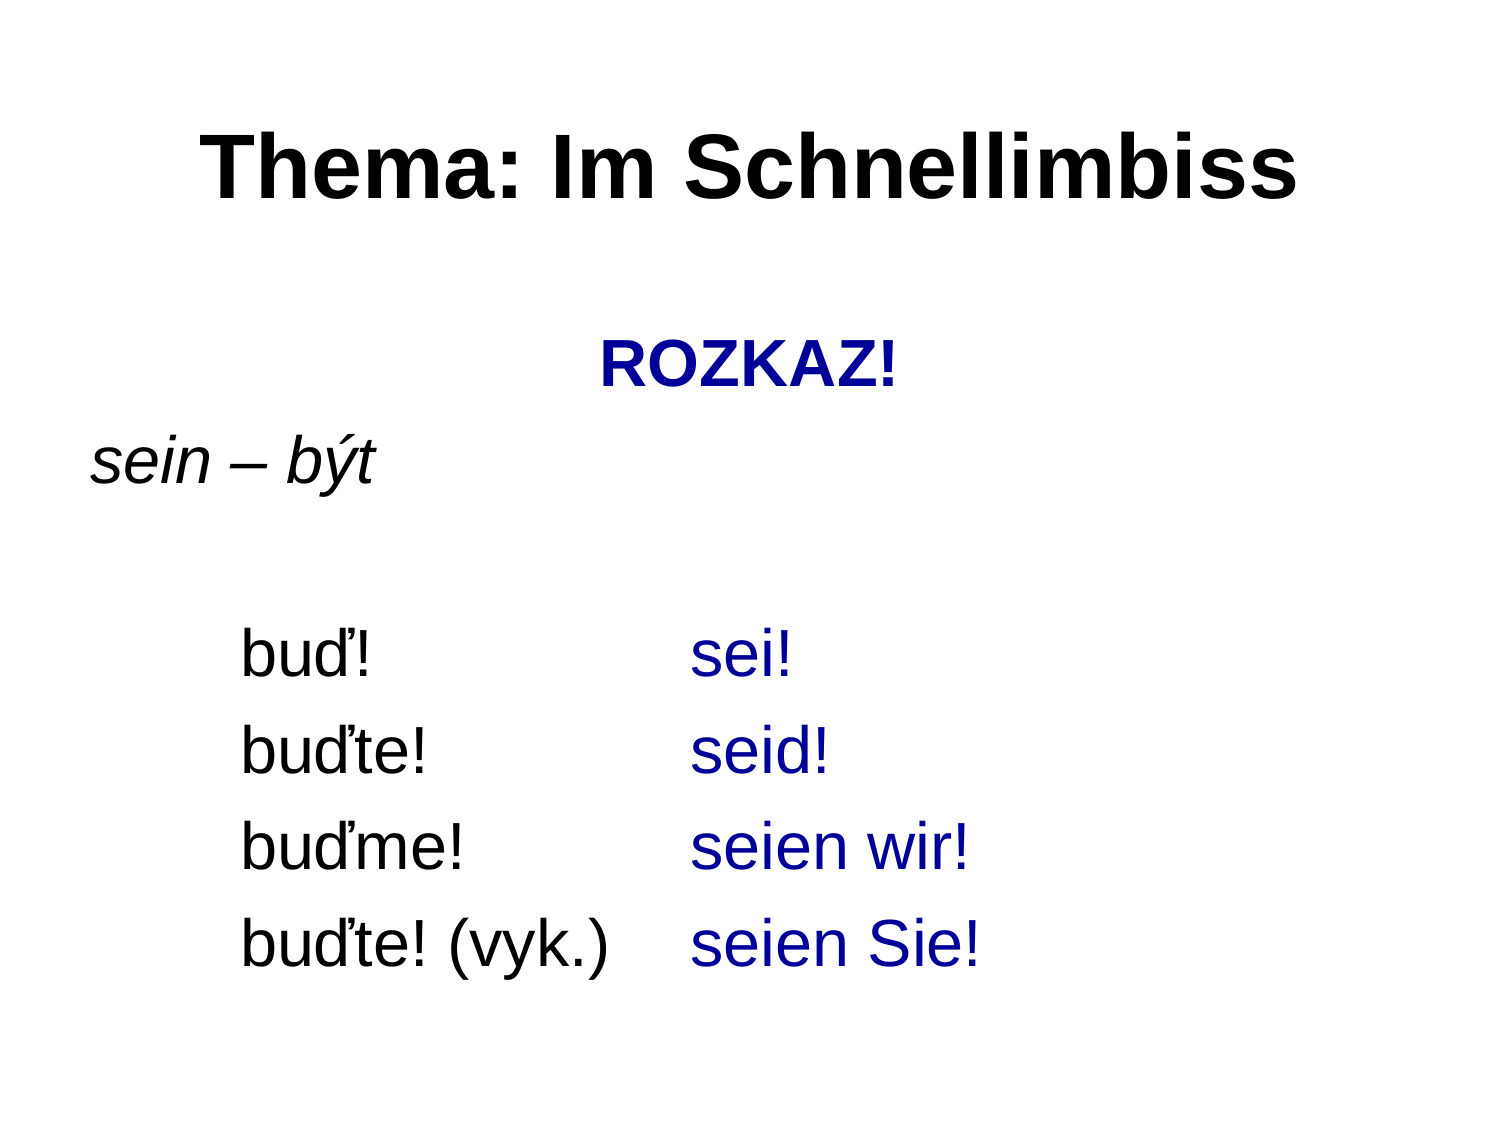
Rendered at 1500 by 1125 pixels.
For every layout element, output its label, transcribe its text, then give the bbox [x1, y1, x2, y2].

title Thema: Im Schnellimbiss [75, 47, 1426, 276]
list ROZKAZ! sein – být buď! sei! buďte! seid! buďme! seien wir! buďte! (vyk.) seien Sie! [75, 312, 1426, 988]
